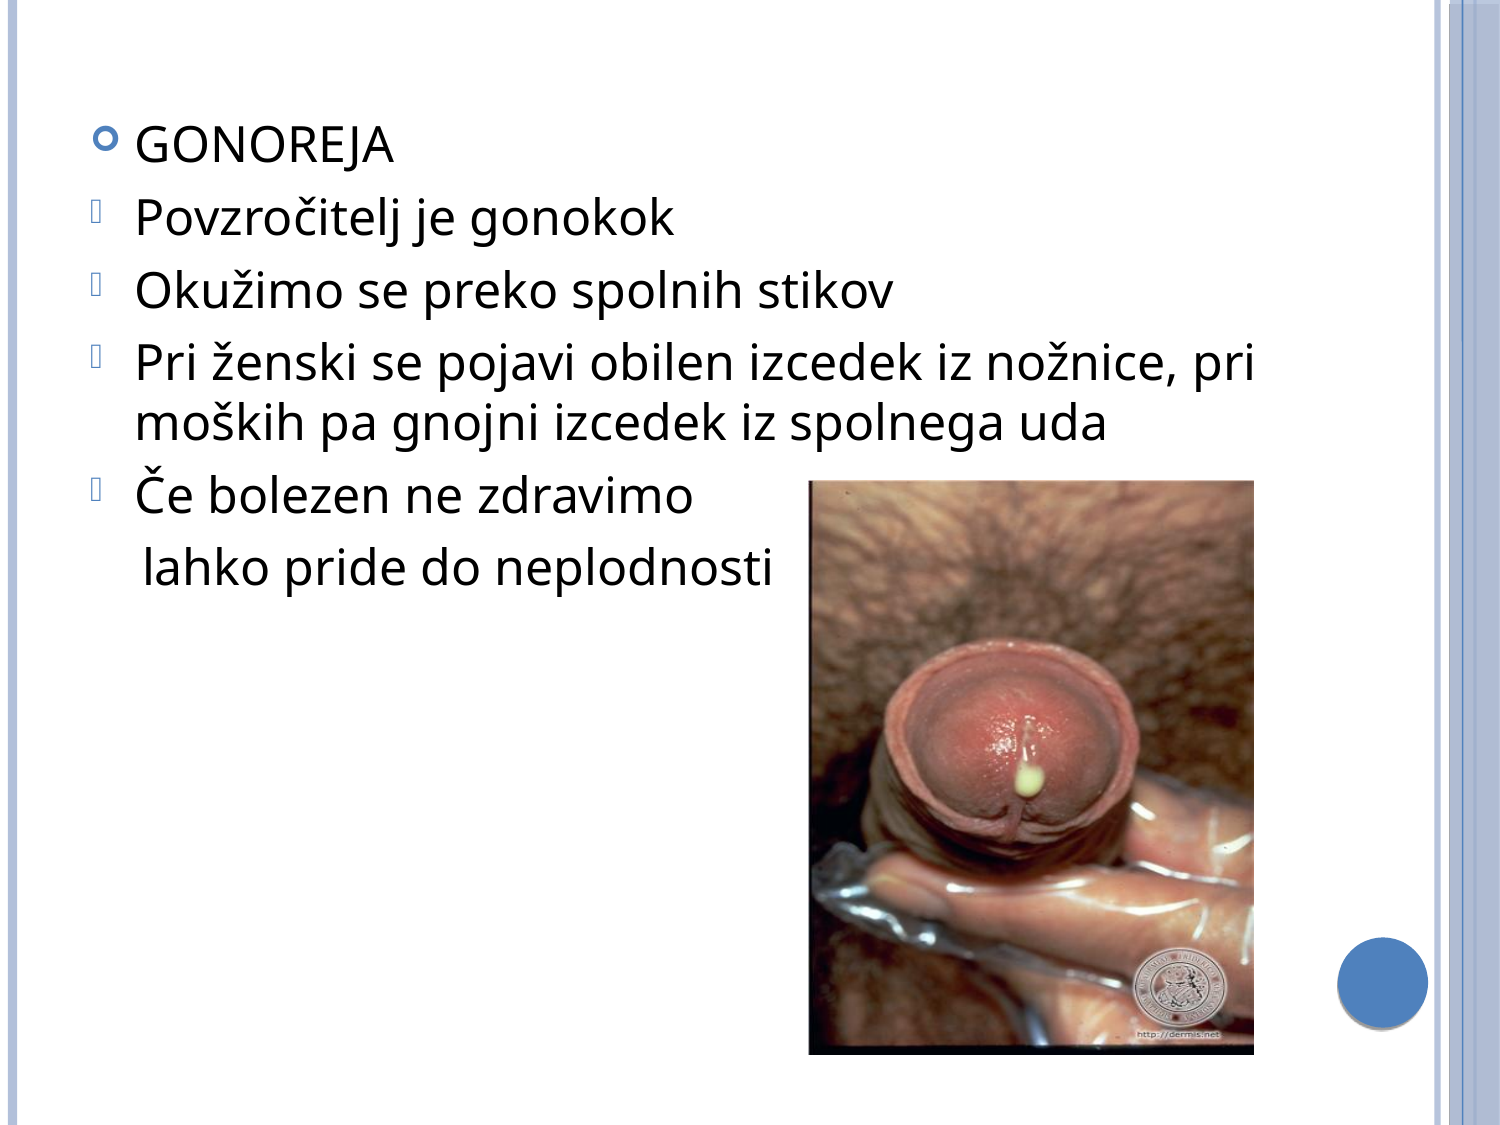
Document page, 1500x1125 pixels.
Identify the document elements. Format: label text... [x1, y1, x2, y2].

picture [808, 480, 1254, 1055]
list GONOREJA Povzročitelj je gonokok Okužimo se preko spolnih stikov Pri ženski se pojavi obilen izcedek iz nožnice, pri moških pa gnojni izcedek iz spolnega uda Če bolezen ne zdravimo lahko pride do neplodnosti [75, 105, 1300, 1062]
